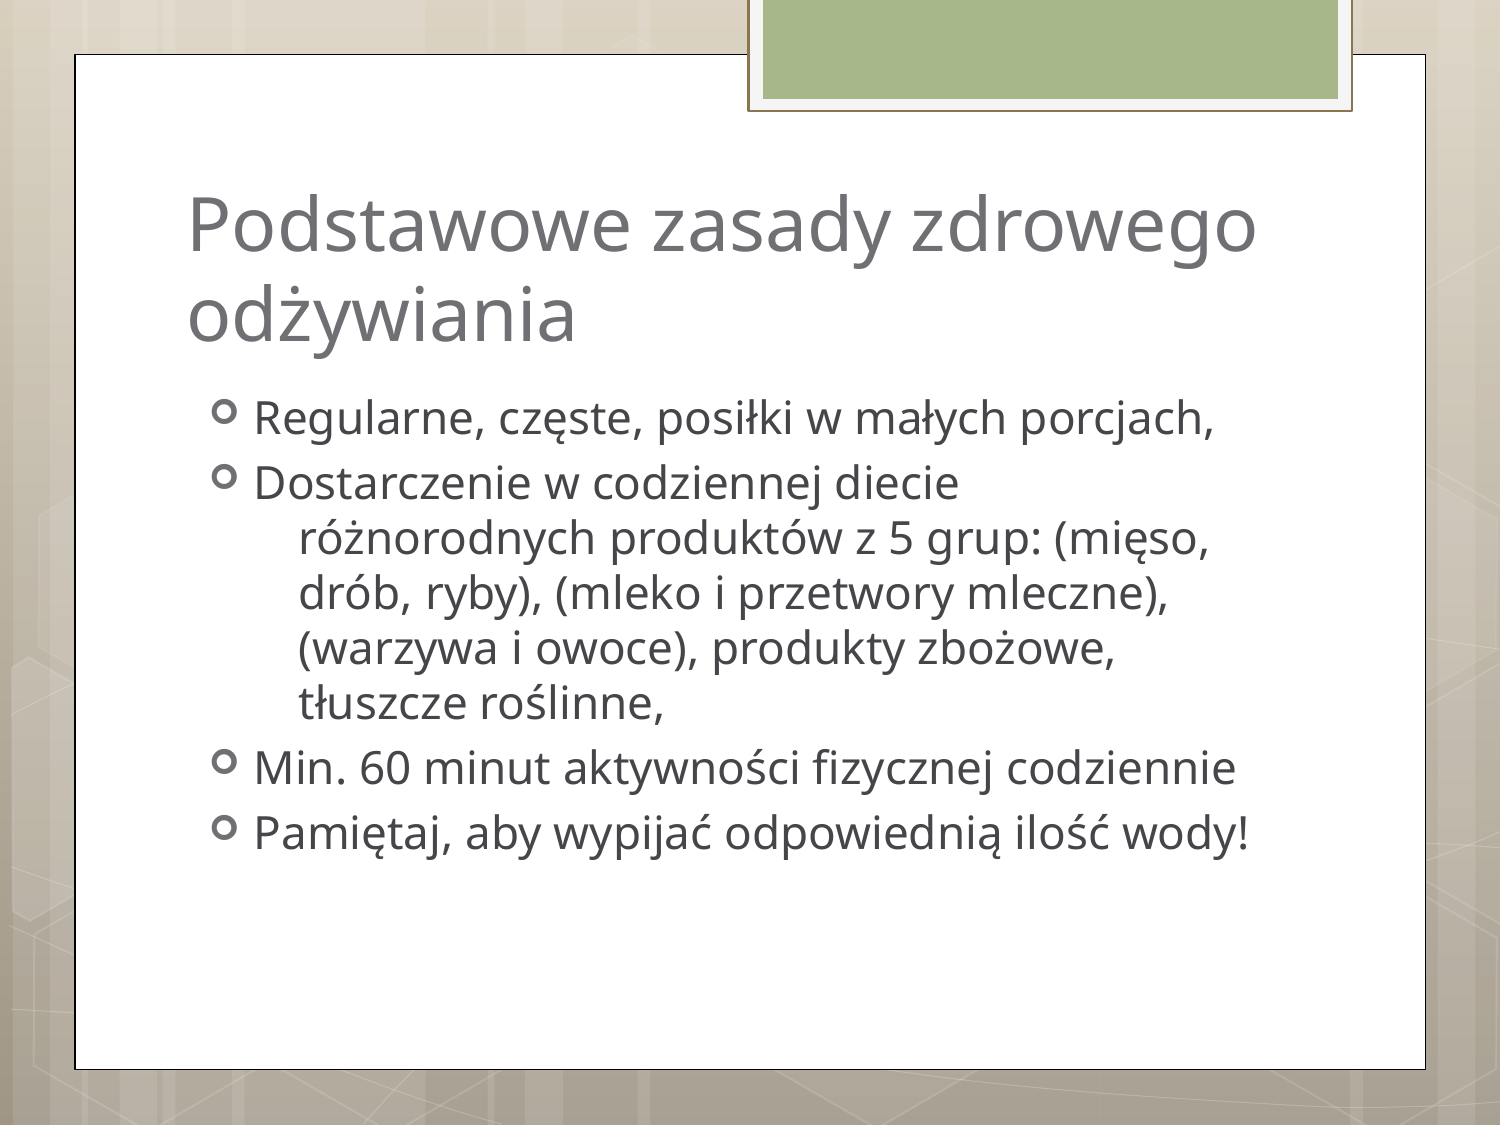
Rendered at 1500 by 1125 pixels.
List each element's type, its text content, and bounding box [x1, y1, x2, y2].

list Regularne, częste, posiłki w małych porcjach, Dostarczenie w codziennej diecie różnorodnych produktów z 5 grup: (mięso, drób, ryby), (mleko i przetwory mleczne), (warzywa i owoce), produkty zbożowe, tłuszcze roślinne, Min. 60 minut aktywności fizycznej codziennie Pamiętaj, aby wypijać odpowiednią ilość wody! [171, 381, 1283, 957]
title Podstawowe zasady zdrowego odżywiania [171, 168, 1324, 357]
